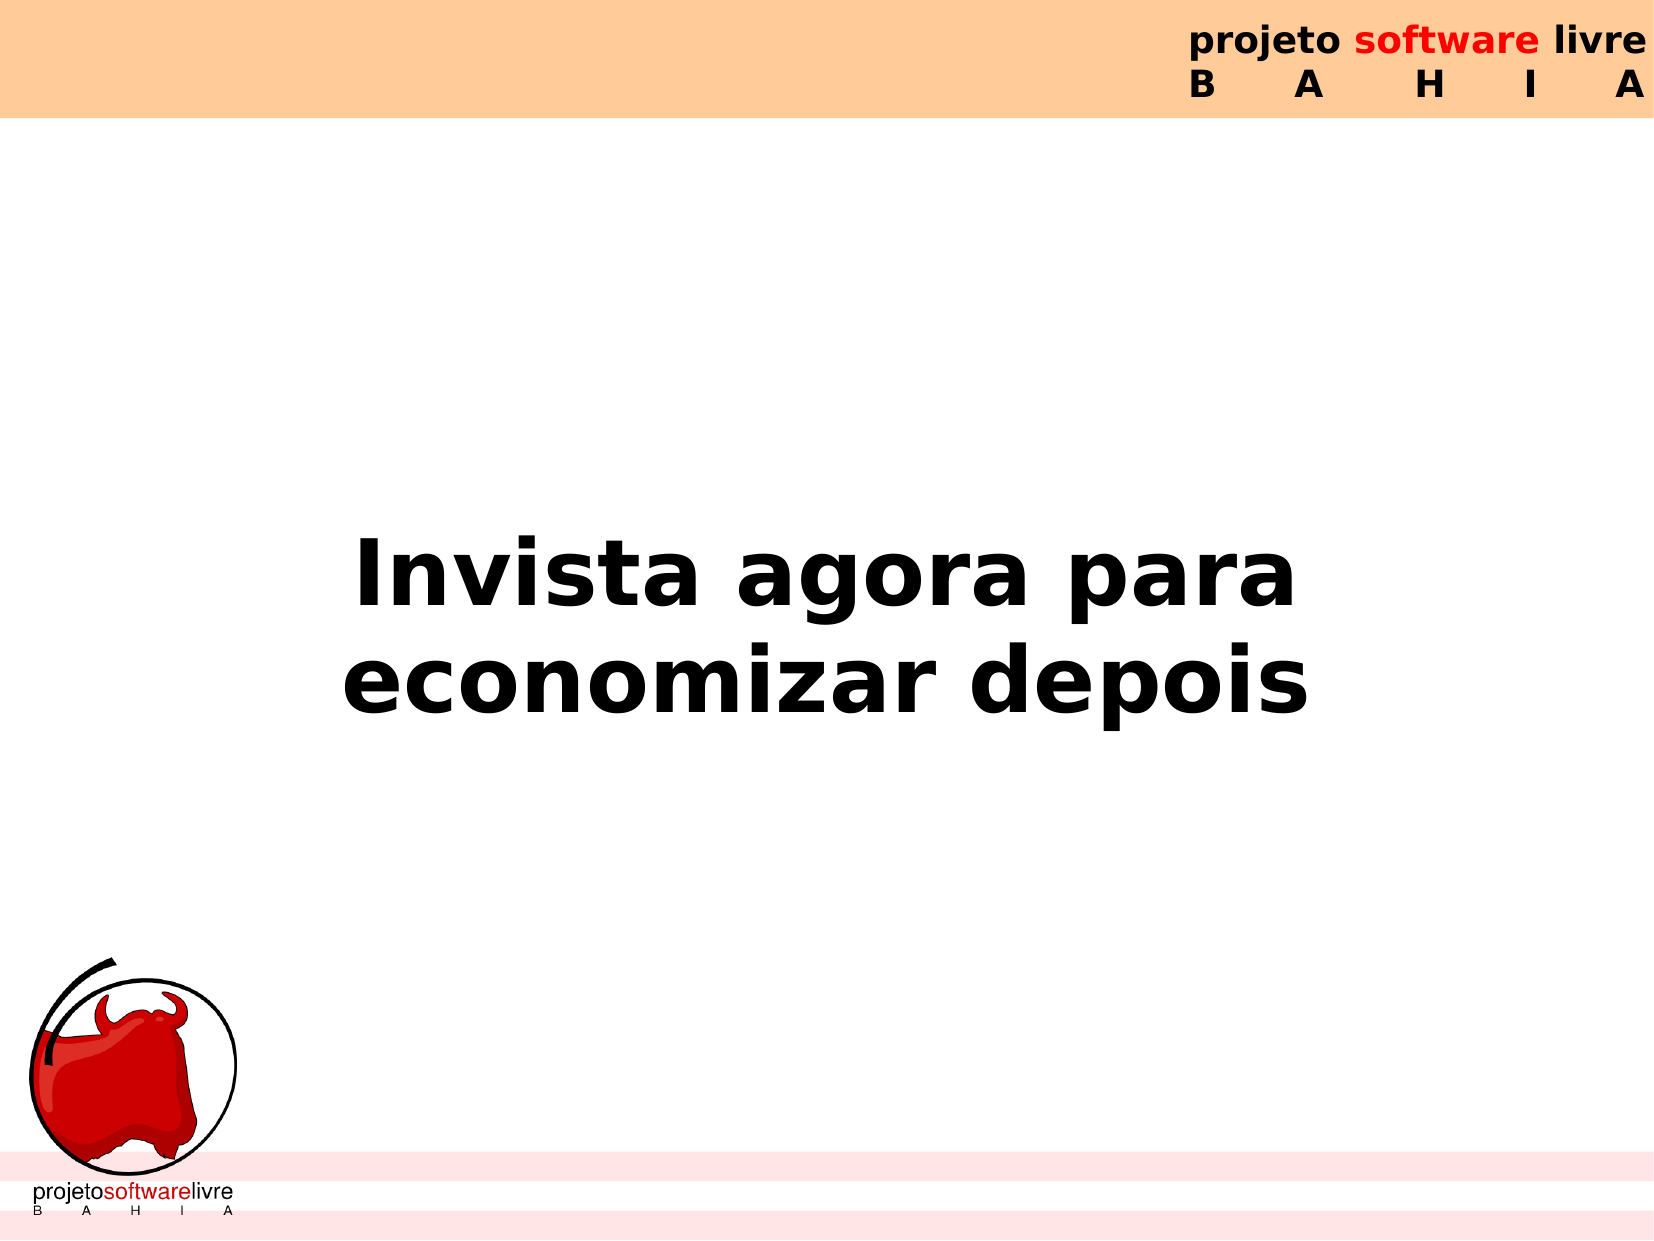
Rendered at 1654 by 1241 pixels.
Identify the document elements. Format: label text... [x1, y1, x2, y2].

picture [29, 957, 237, 1215]
title Invista agora para economizar depois [82, 501, 1571, 753]
